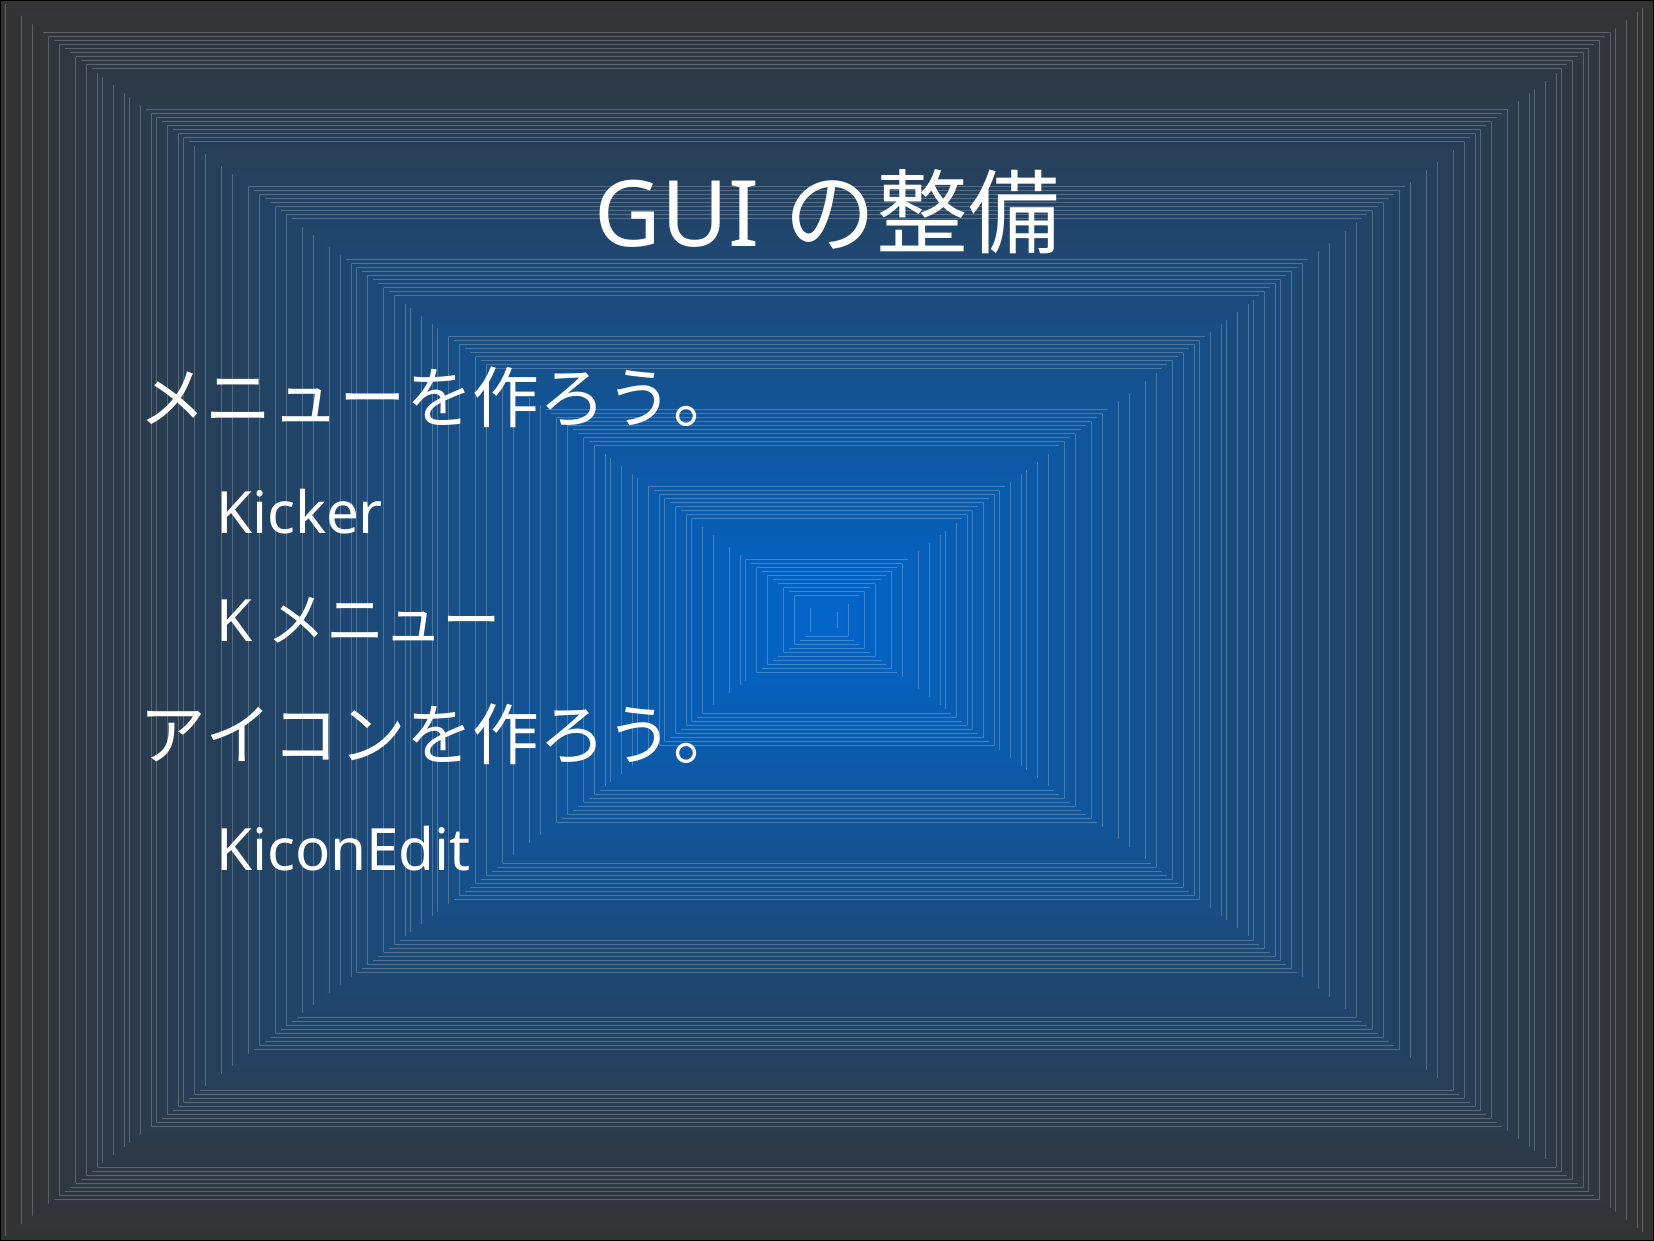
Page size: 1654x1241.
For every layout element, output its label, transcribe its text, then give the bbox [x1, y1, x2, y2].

title GUIの整備 [121, 102, 1534, 311]
list メニューを作ろう。 Kicker Kメニュー アイコンを作ろう。 KiconEdit [121, 344, 1534, 1127]
